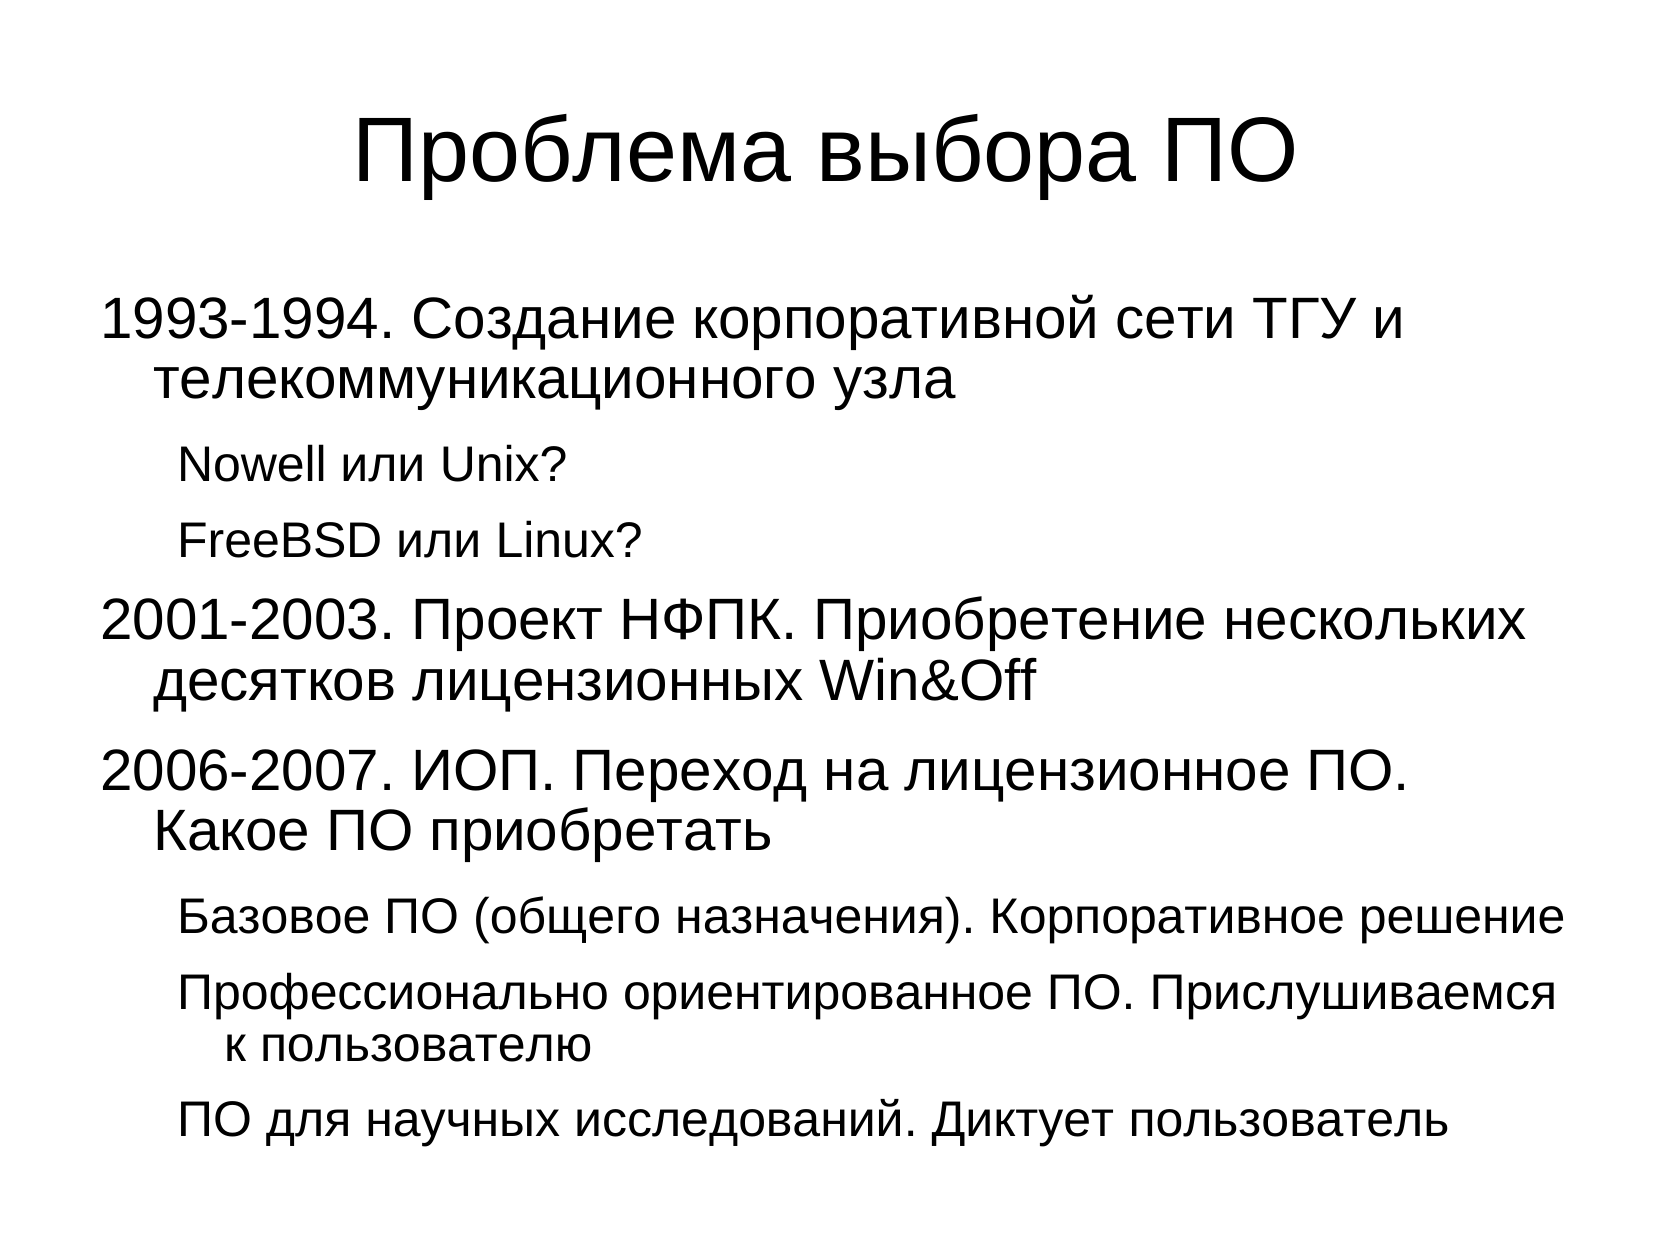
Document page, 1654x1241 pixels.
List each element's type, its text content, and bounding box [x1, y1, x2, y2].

list 1993-1994. Создание корпоративной сети ТГУ и телекоммуникационного узла Nowell или Unix? FreeBSD или Linux? 2001-2003. Проект НФПК. Приобретение нескольких десятков лицензионных Win&Off 2006-2007. ИОП. Переход на лицензионное ПО. Какое ПО приобретать Базовое ПО (общего назначения). Корпоративное решение Профессионально ориентированное ПО. Прислушиваемся к пользователю ПО для научных исследований. Диктует пользователь [82, 290, 1571, 1203]
title Проблема выбора ПО [82, 49, 1571, 257]
